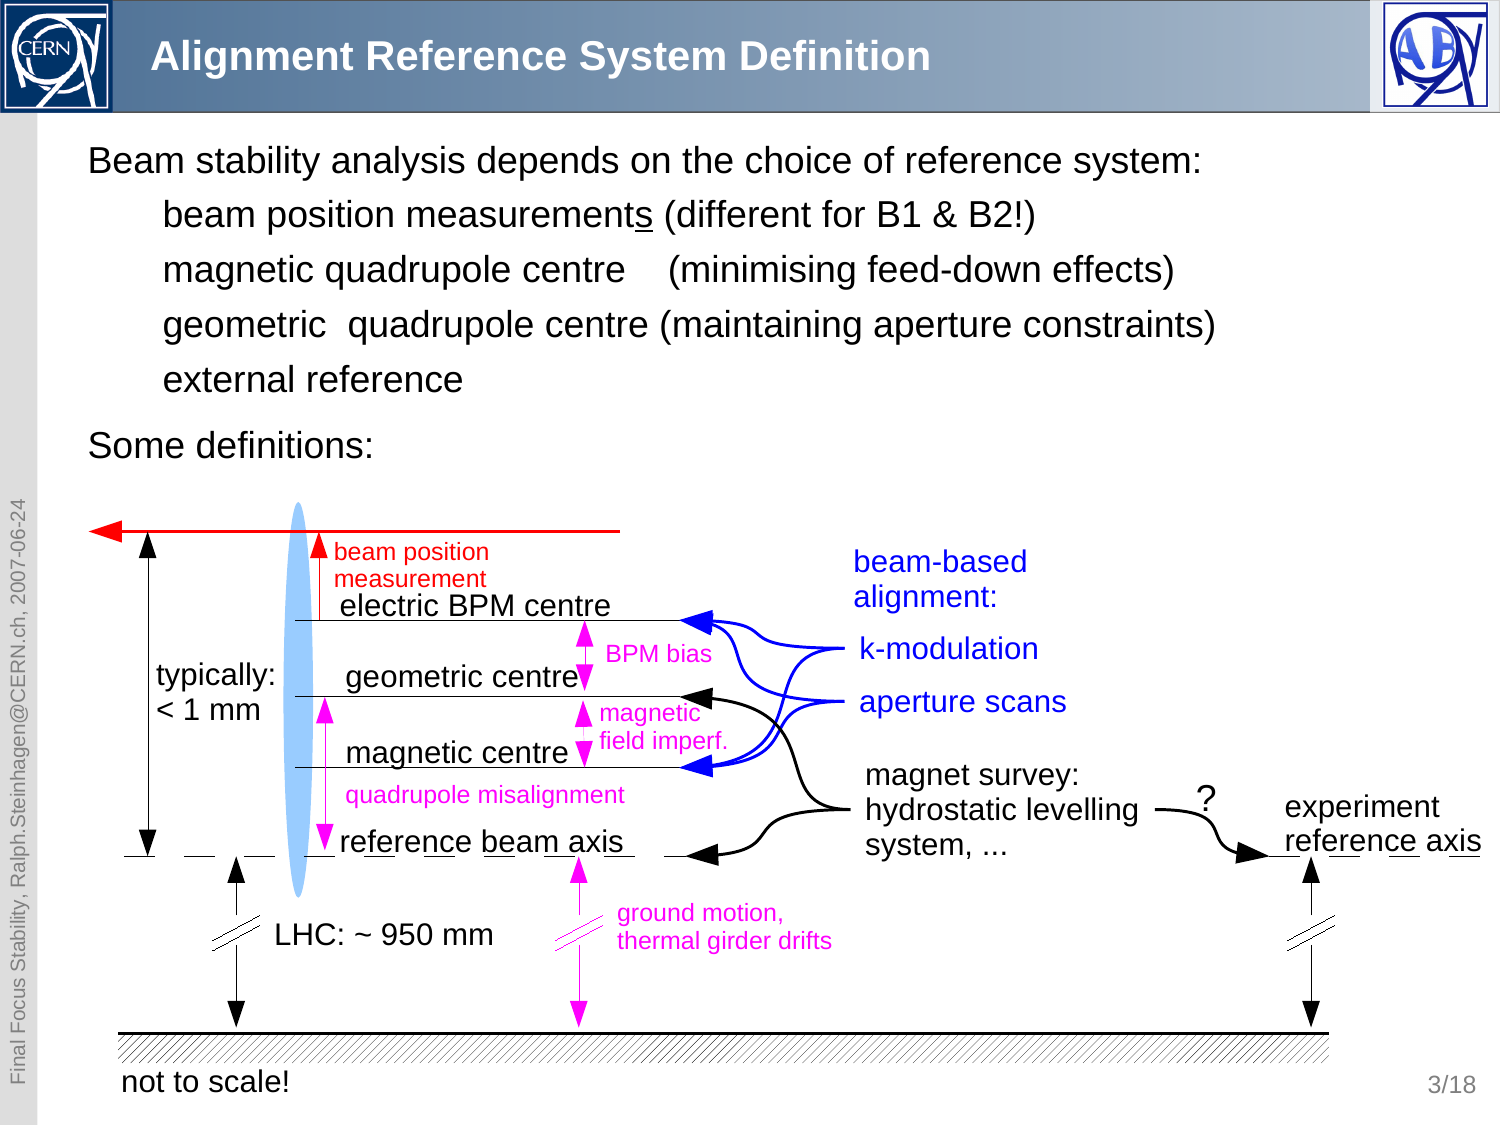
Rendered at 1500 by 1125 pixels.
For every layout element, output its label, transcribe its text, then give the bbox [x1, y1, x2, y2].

text_box geometric centre [330, 651, 585, 702]
text_box aperture scans [844, 676, 1077, 727]
text_box [283, 533, 314, 898]
text_box not to scale! [106, 1057, 301, 1107]
text_box [118, 1033, 1329, 1063]
text_box beam-based alignment: [838, 537, 1039, 622]
text_box quadrupole misalignment [330, 773, 637, 817]
picture [1382, 1, 1489, 108]
title Alignment Reference System Definition [150, 7, 1201, 106]
text_box electric BPM centre [324, 580, 620, 631]
text_box BPM bias [590, 631, 726, 675]
text_box ground motion, thermal girder drifts [602, 891, 845, 963]
text_box k-modulation [844, 623, 1050, 674]
text_box ? [1181, 769, 1232, 827]
list Beam stability analysis depends on the choice of reference system: beam position measurements (different for B1 & B2!) magnetic quadrupole centre (minimising feed-down effects) geometric quadrupole centre (maintaining aperture constraints) external reference Some definitions: [87, 137, 1438, 1016]
text_box experiment reference axis [1269, 781, 1492, 866]
text_box typically: < 1 mm [141, 649, 148, 734]
picture [0, 0, 113, 113]
text_box LHC: ~ 950 mm [259, 909, 504, 959]
text_box magnet survey: hydrostatic levelling system, ... [850, 750, 1147, 870]
text_box magnetic field imperf. [584, 691, 742, 762]
text_box beam position measurement [318, 529, 503, 601]
text_box magnetic centre [330, 728, 578, 773]
text_box typically: < 1 mm [149, 649, 288, 734]
text_box [290, 501, 306, 530]
text_box reference beam axis [324, 816, 632, 867]
